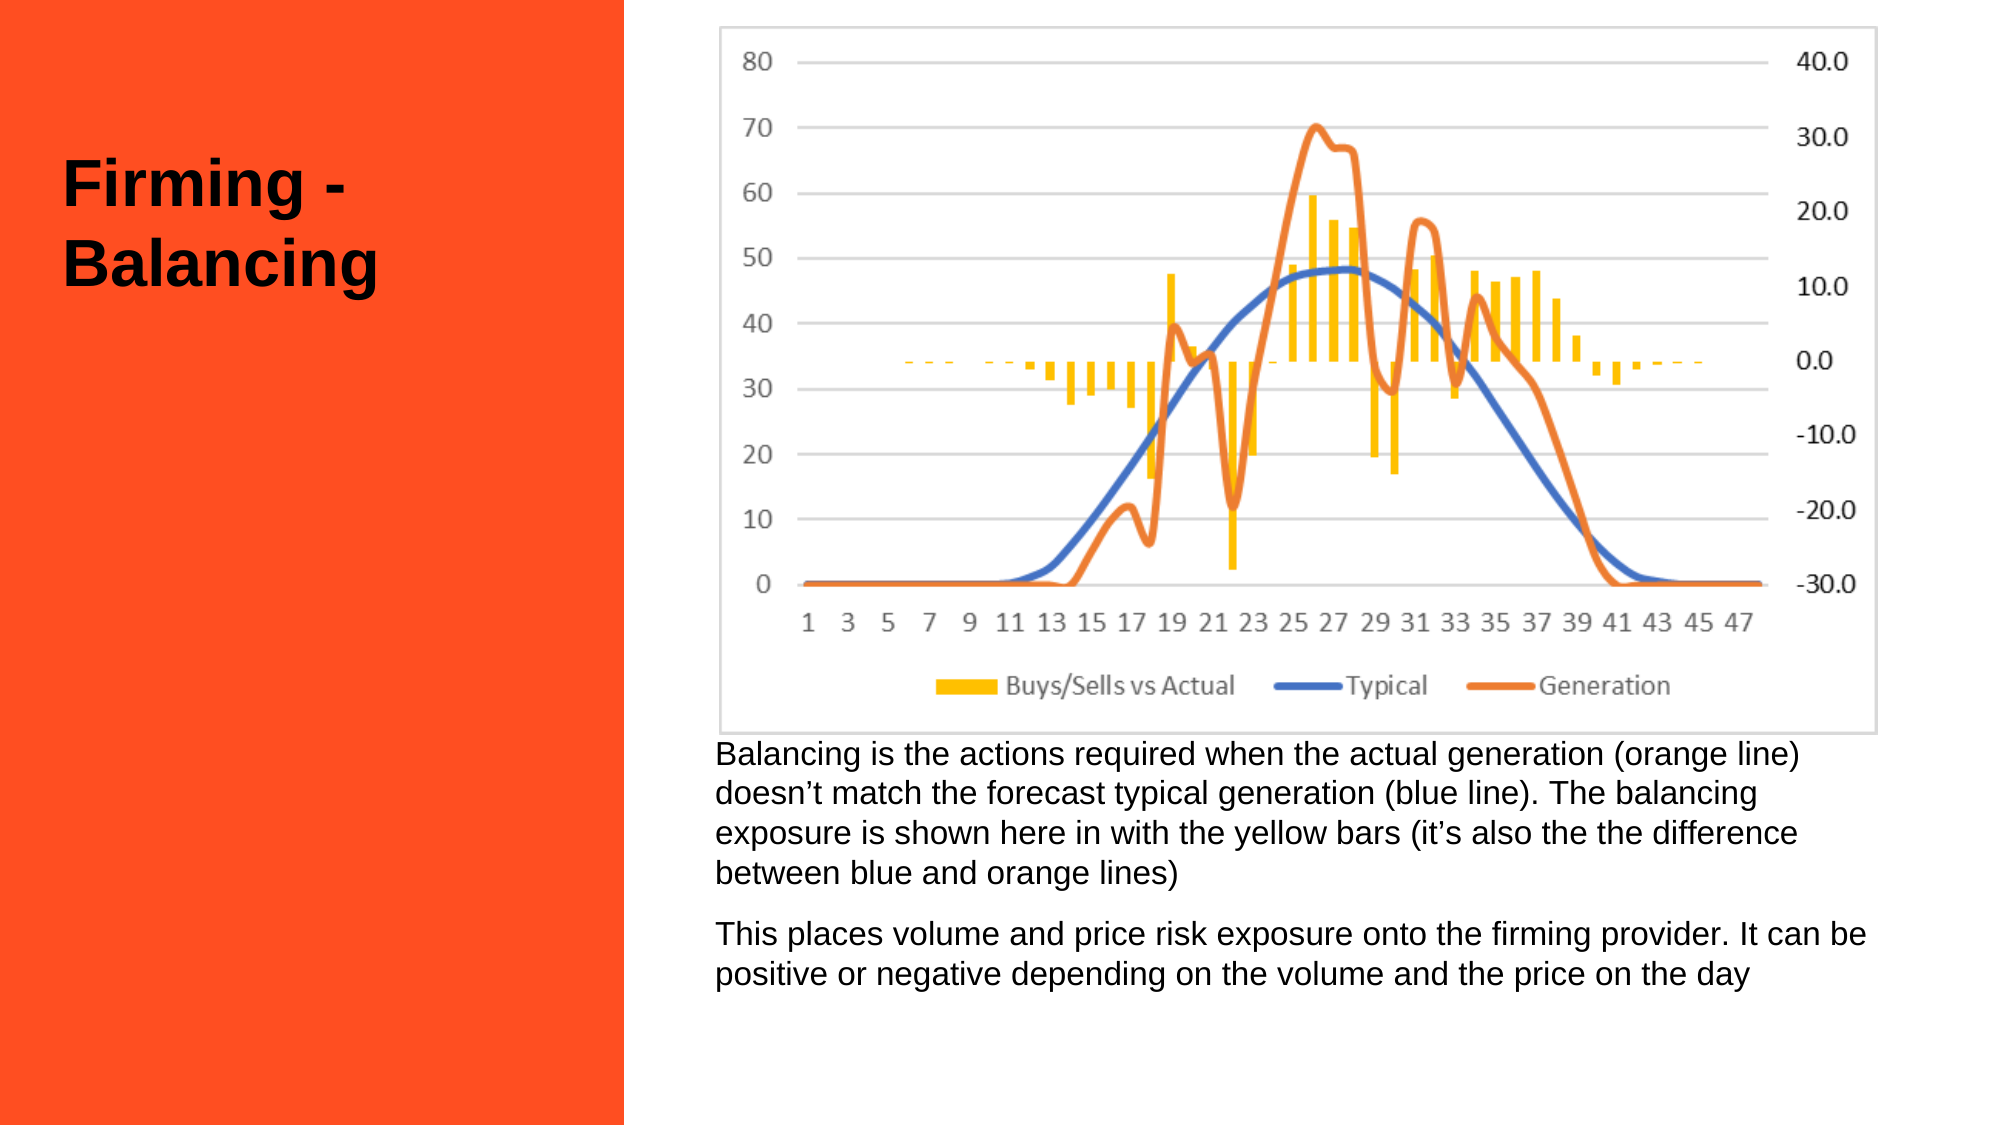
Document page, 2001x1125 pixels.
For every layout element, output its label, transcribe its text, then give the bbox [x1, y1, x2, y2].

title Firming - Balancing [62, 139, 564, 279]
title Balancing is the actions required when the actual generation (orange line) doesn’t match the forecast typical generation (blue line). The balancing exposure is shown here in with the yellow bars (it’s also the the difference between blue and orange lines) This places volume and price risk exposure onto the firming provider. It can be positive or negative depending on the volume and the price on the day [715, 731, 1906, 1042]
picture [719, 26, 1878, 735]
